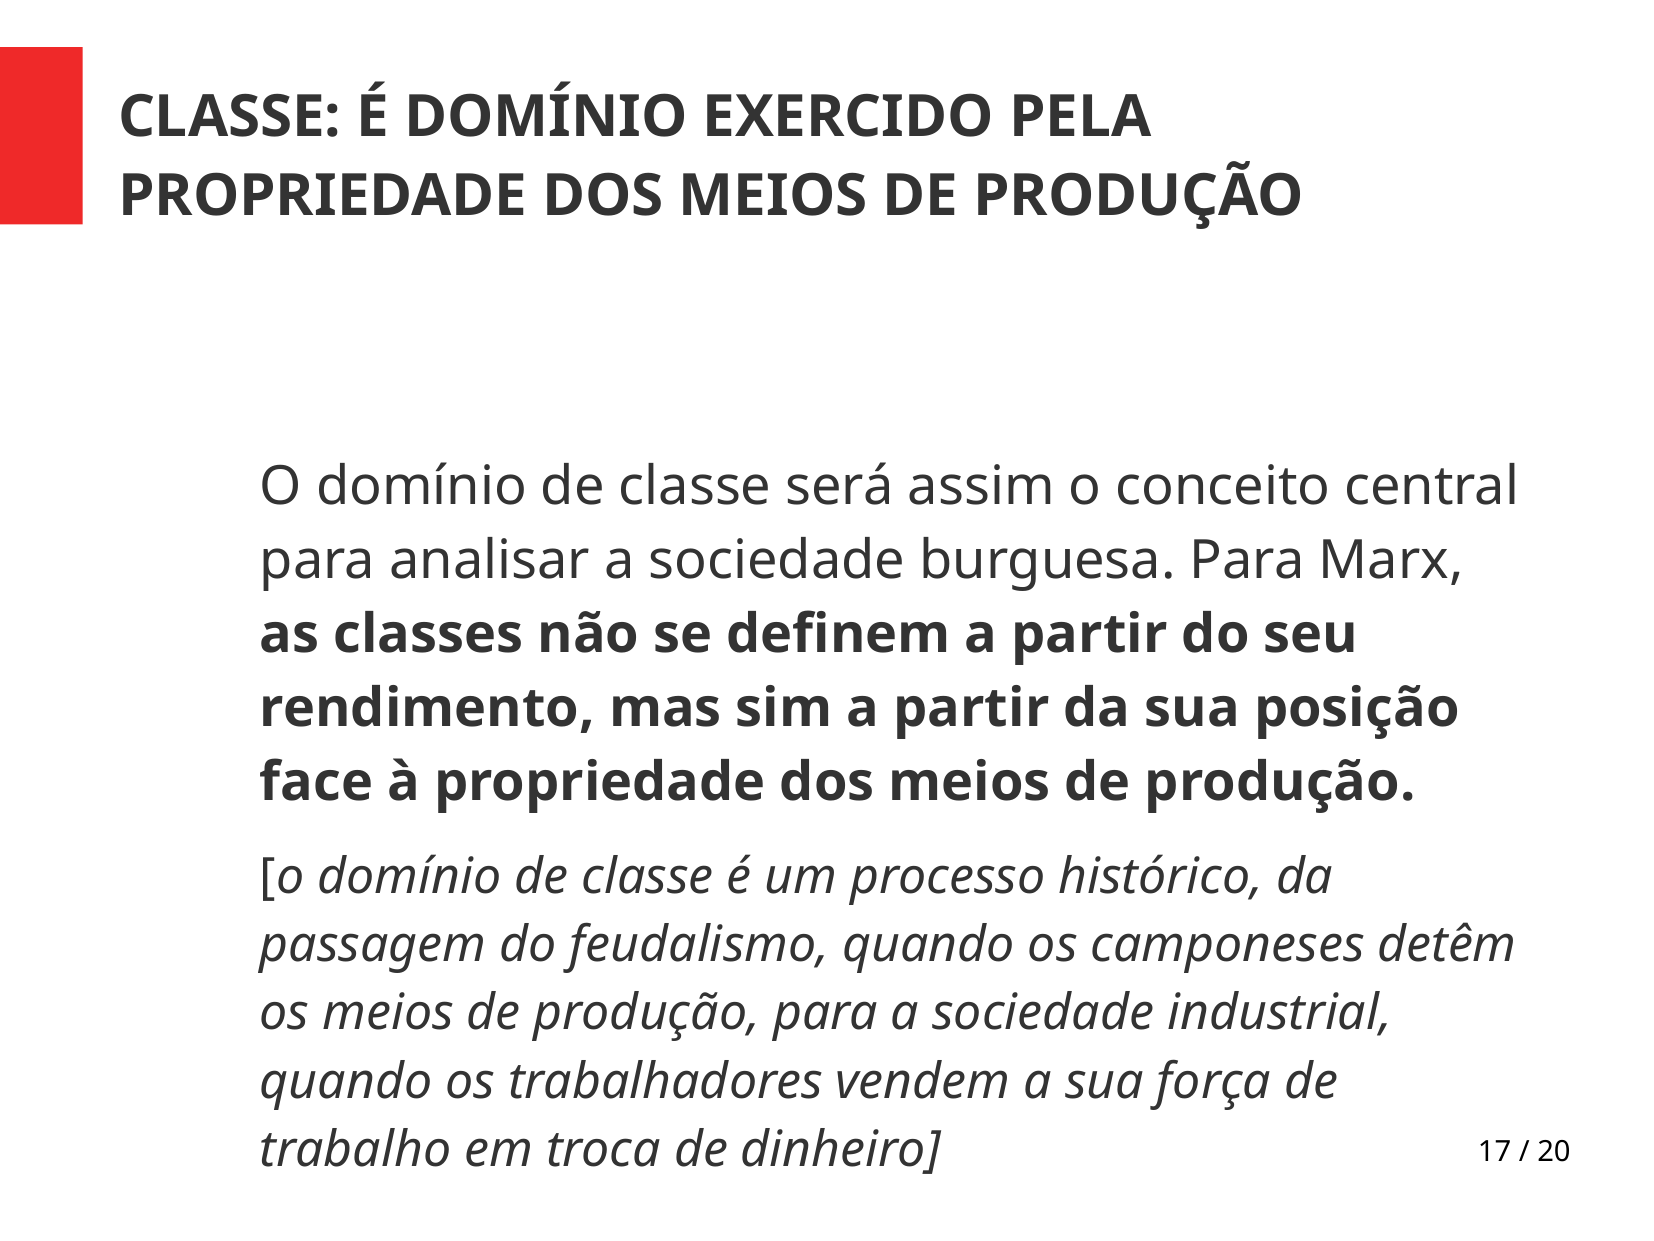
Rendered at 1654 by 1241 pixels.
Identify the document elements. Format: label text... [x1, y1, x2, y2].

title CLASSE: É DOMÍNIO EXERCIDO PELA PROPRIEDADE DOS MEIOS DE PRODUÇÃO [118, 49, 1571, 257]
list O domínio de classe será assim o conceito central para analisar a sociedade burguesa. Para Marx, as classes não se definem a partir do seu rendimento, mas sim a partir da sua posição face à propriedade dos meios de produção. [o domínio de classe é um processo histórico, da passagem do feudalismo, quando os camponeses detêm os meios de produção, para a sociedade industrial, quando os trabalhadores vendem a sua força de trabalho em troca de dinheiro] [118, 354, 1536, 1074]
